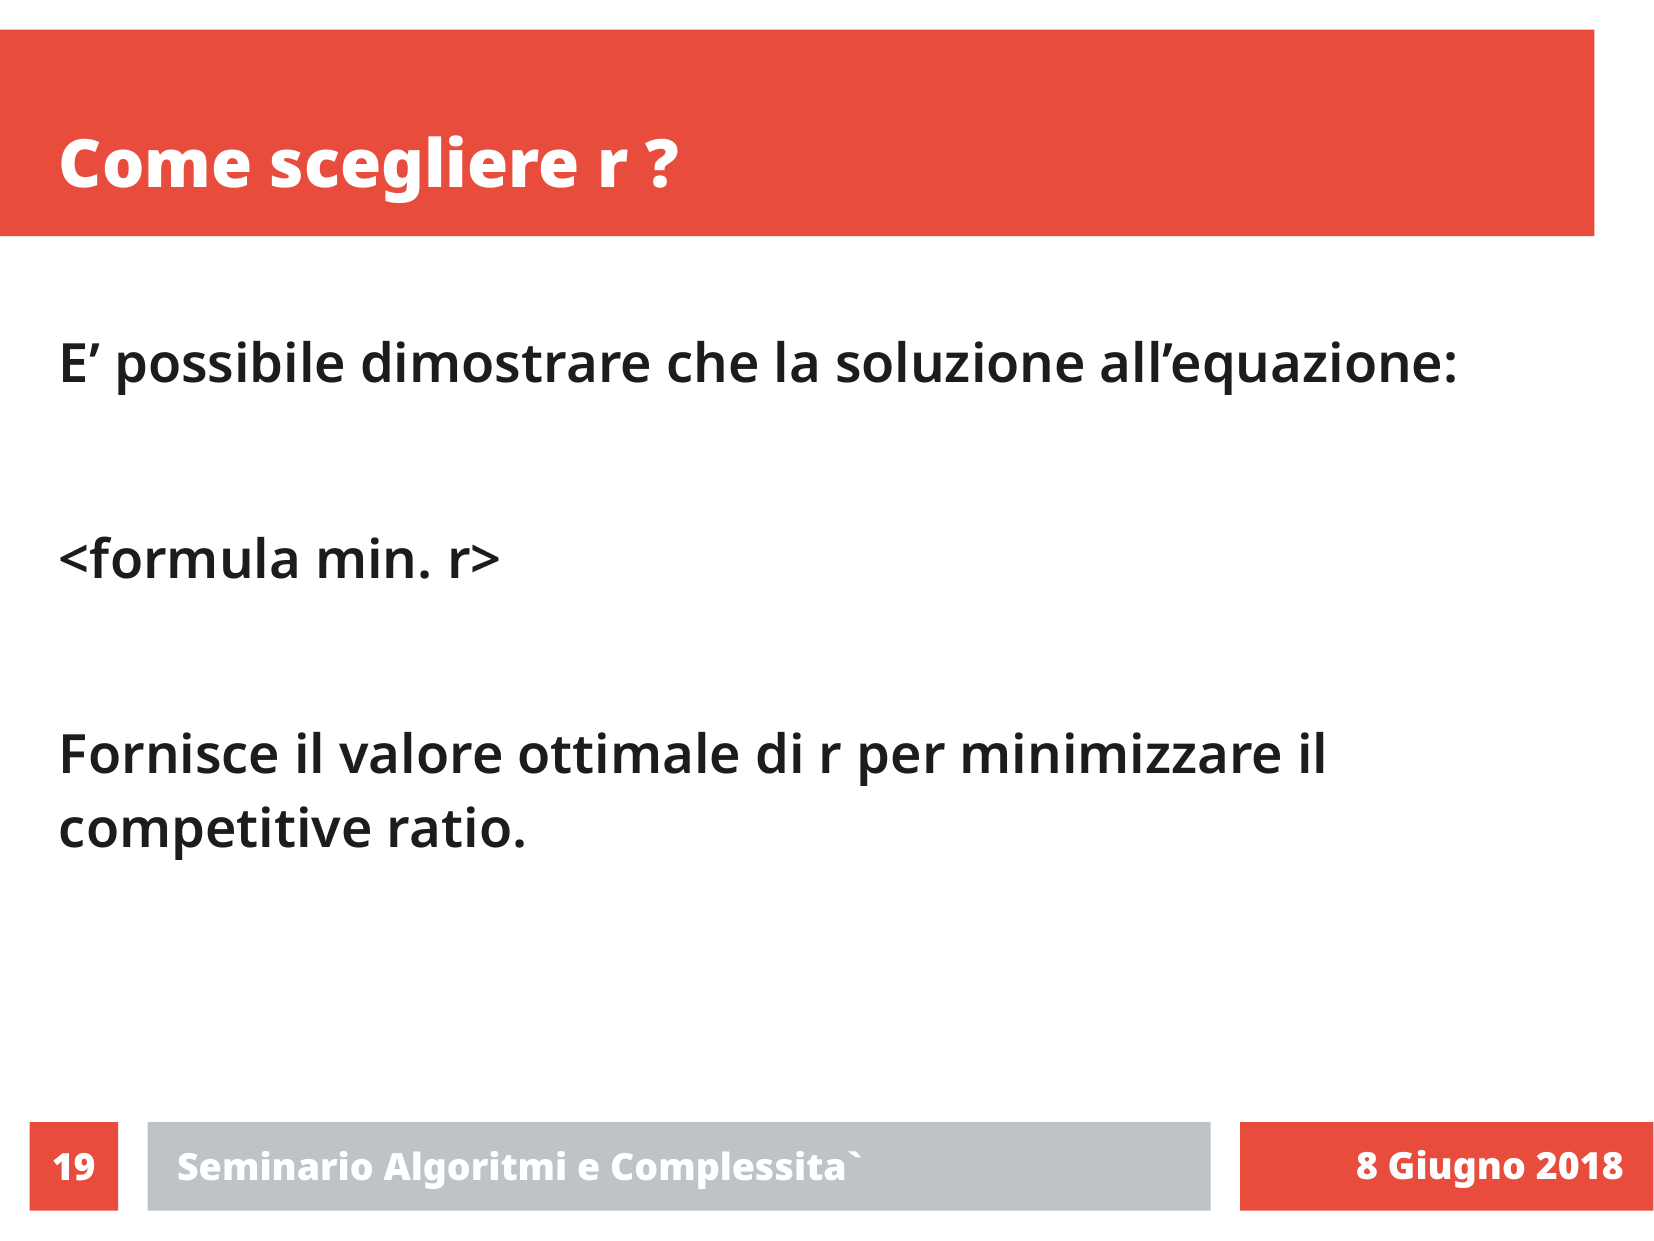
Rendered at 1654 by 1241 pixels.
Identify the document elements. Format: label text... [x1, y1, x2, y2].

list E’ possibile dimostrare che la soluzione all’equazione: <formula min. r> Fornisce il valore ottimale di r per minimizzare il competitive ratio. [59, 324, 1565, 1093]
title Come scegliere r ? [59, 59, 1595, 207]
